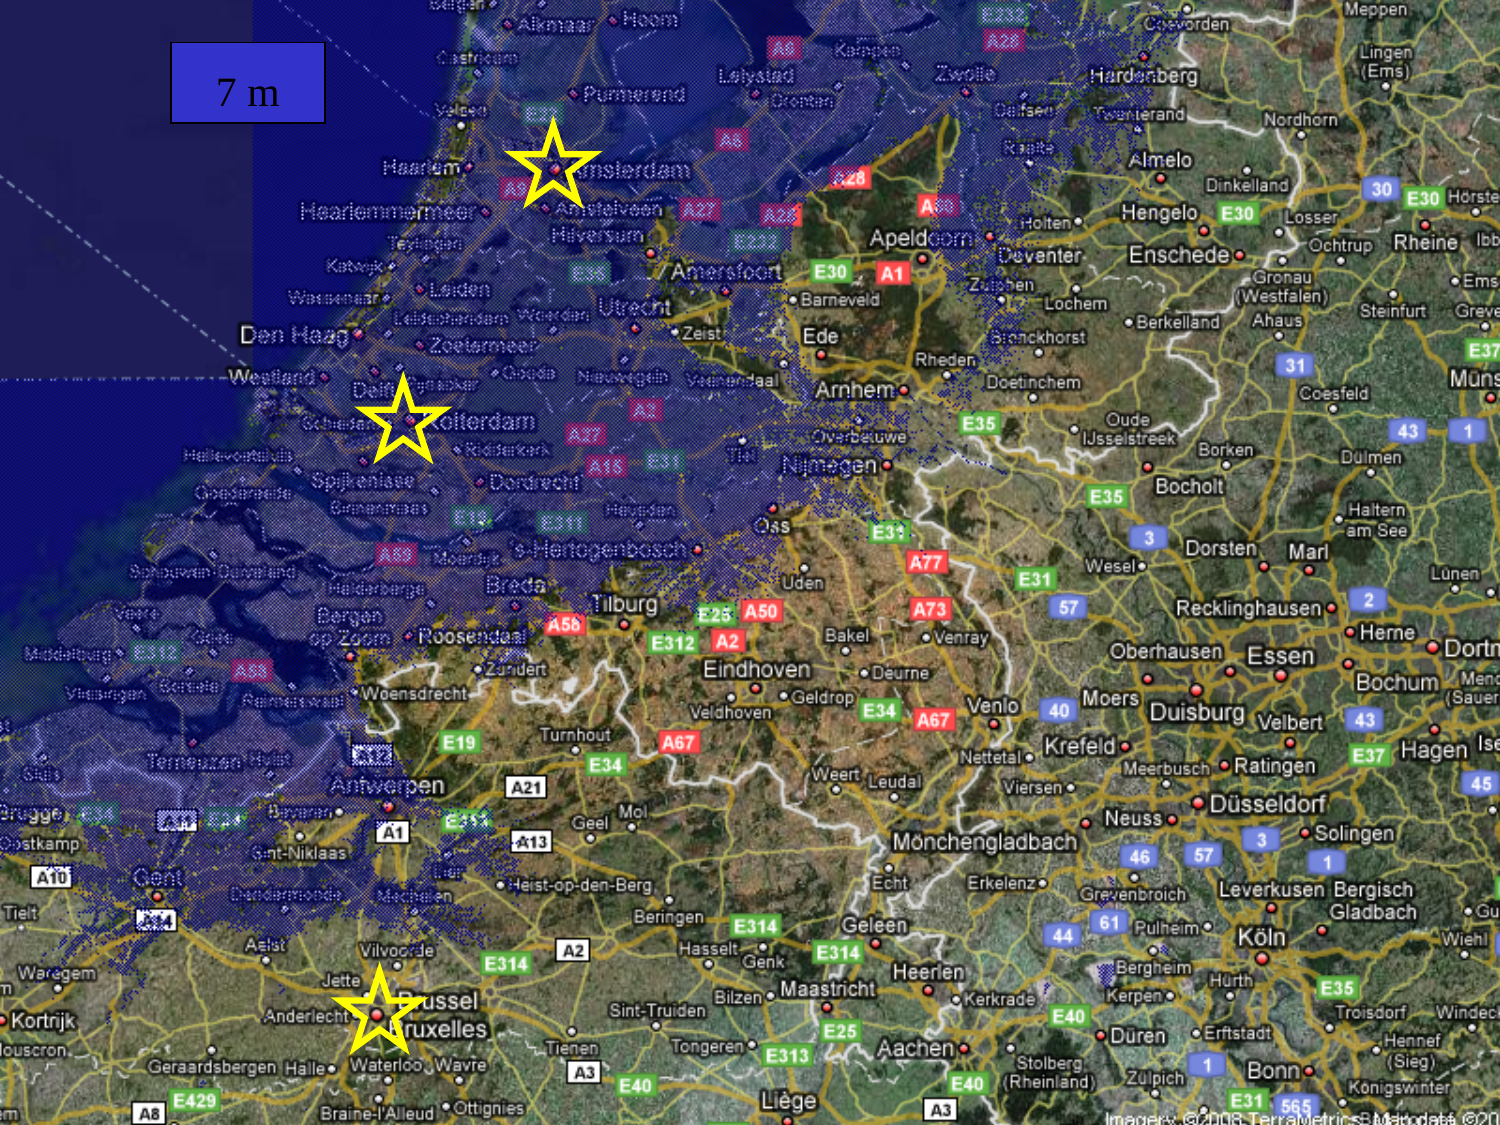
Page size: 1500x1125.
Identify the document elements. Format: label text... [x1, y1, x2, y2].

text_box 7 m [171, 42, 325, 123]
picture [0, 0, 1500, 1125]
